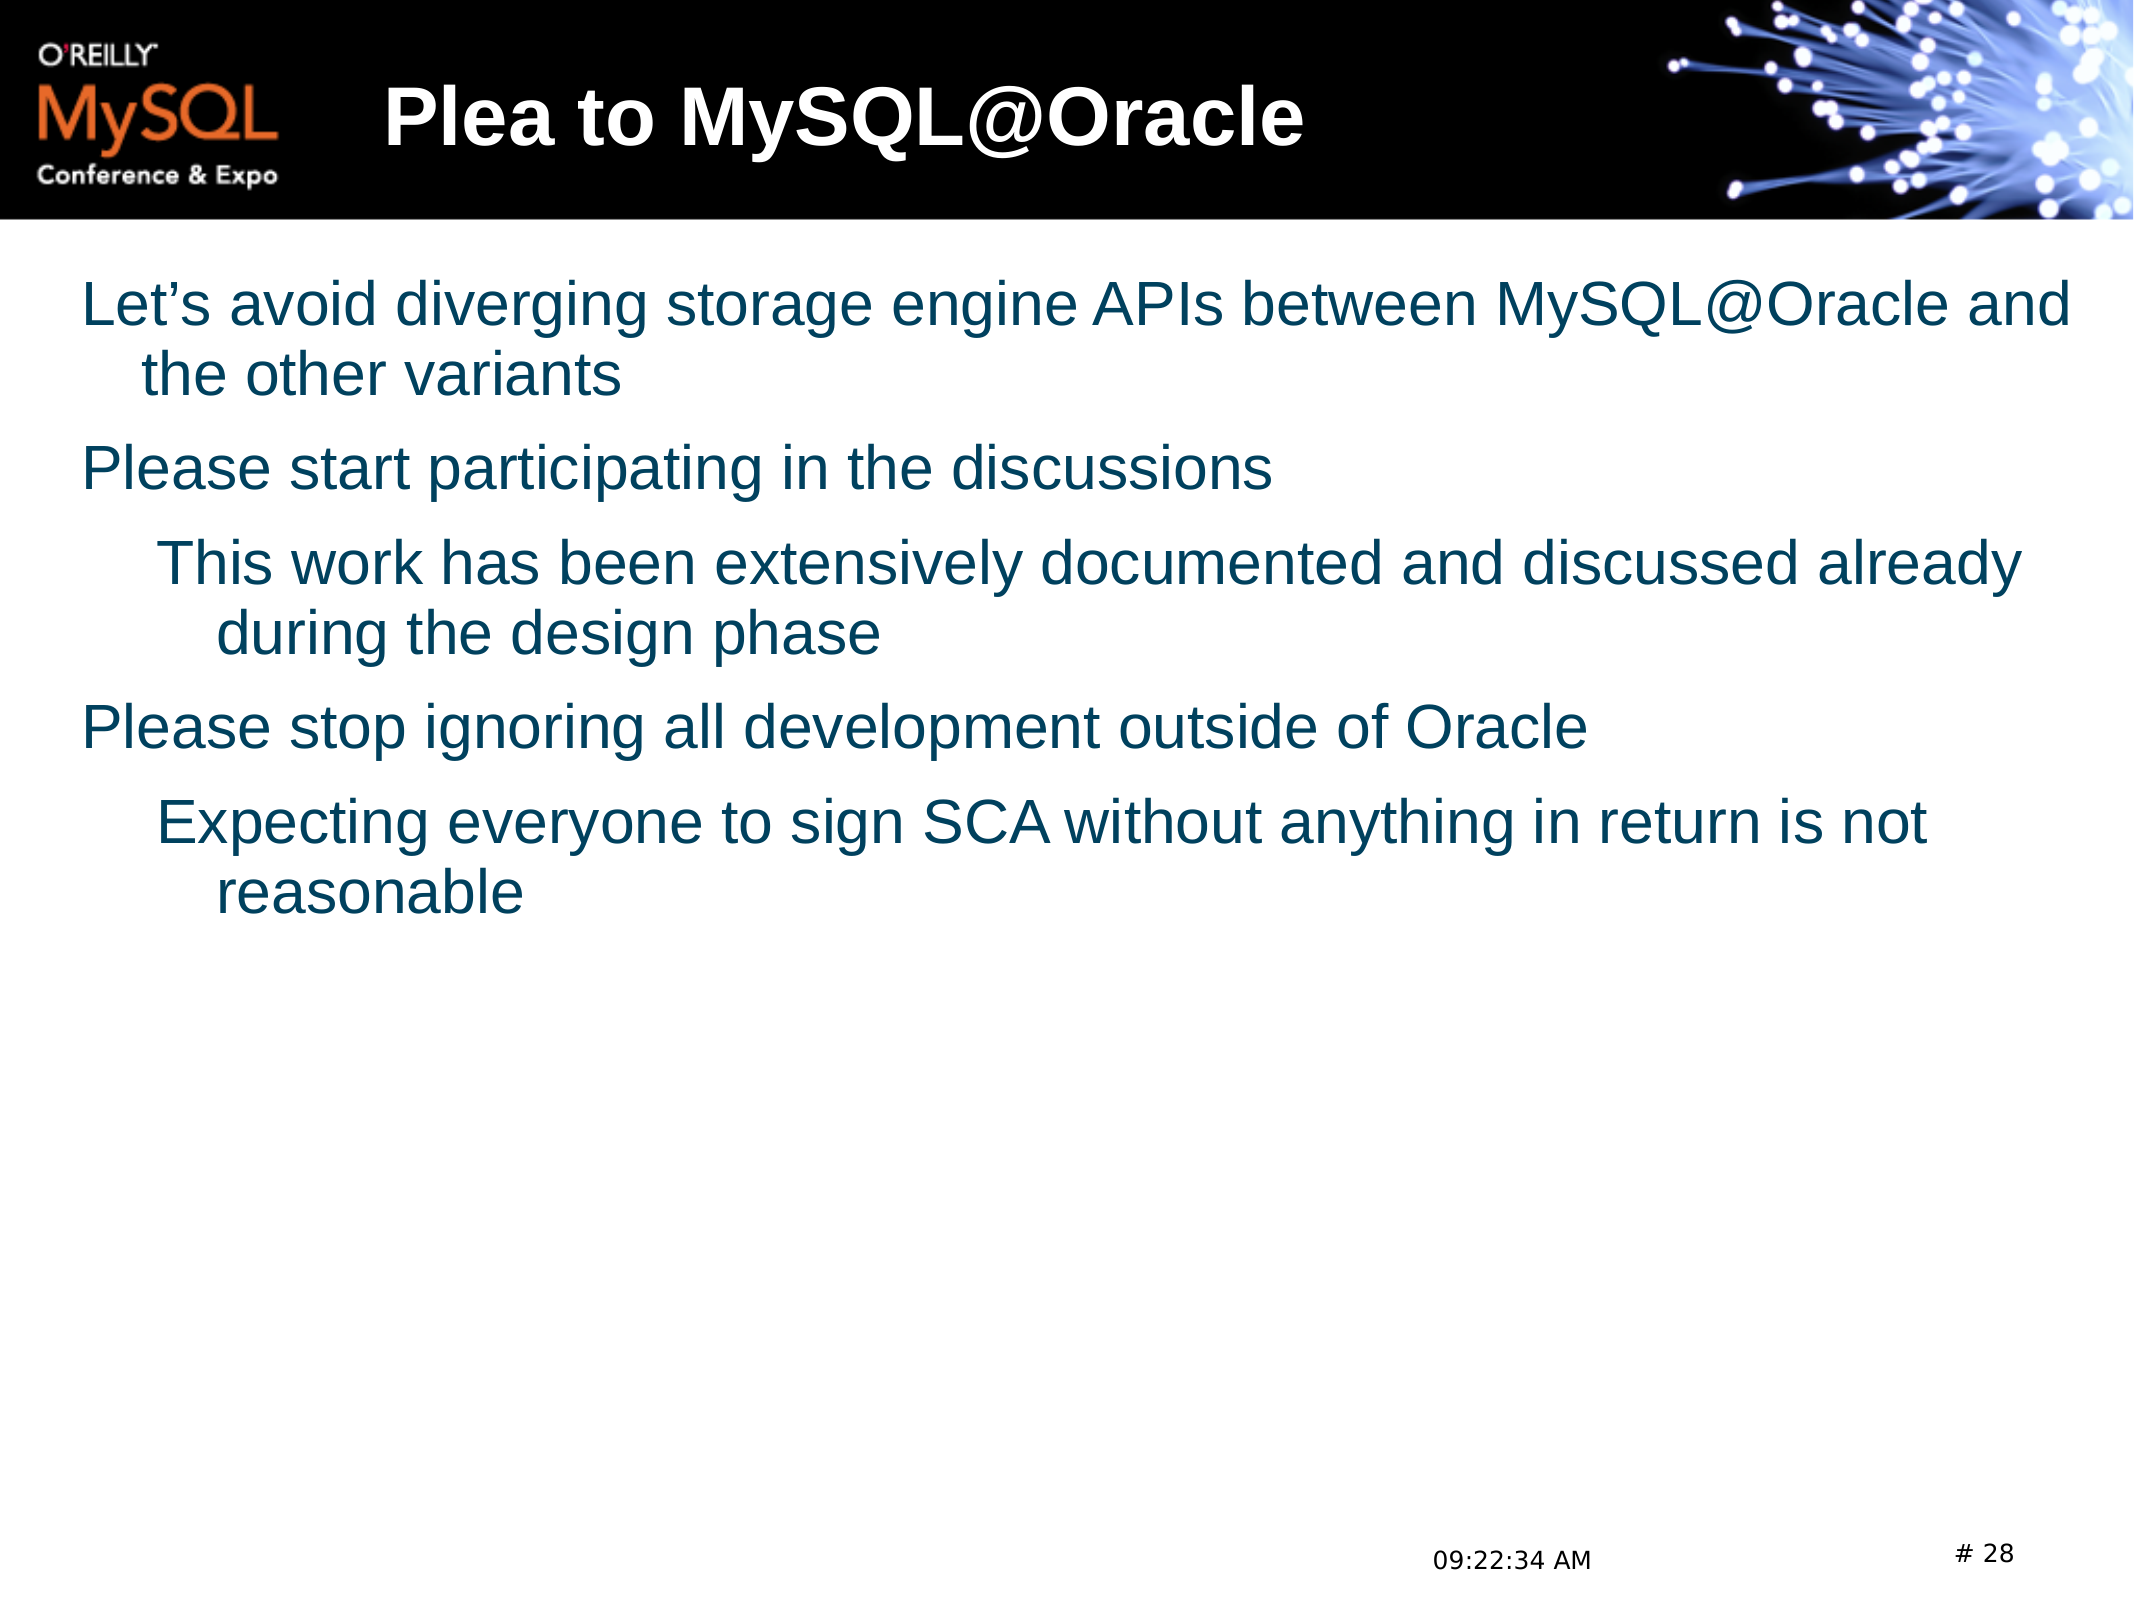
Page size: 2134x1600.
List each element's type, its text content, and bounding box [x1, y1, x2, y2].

title Plea to MySQL@Oracle [374, 38, 2103, 195]
list Let’s avoid diverging storage engine APIs between MySQL@Oracle and the other variants Please start participating in the discussions This work has been extensively documented and discussed already during the design phase Please stop ignoring all development outside of Oracle Expecting everyone to sign SCA without anything in return is not reasonable [0, 260, 2100, 1335]
picture [0, 0, 2134, 1600]
